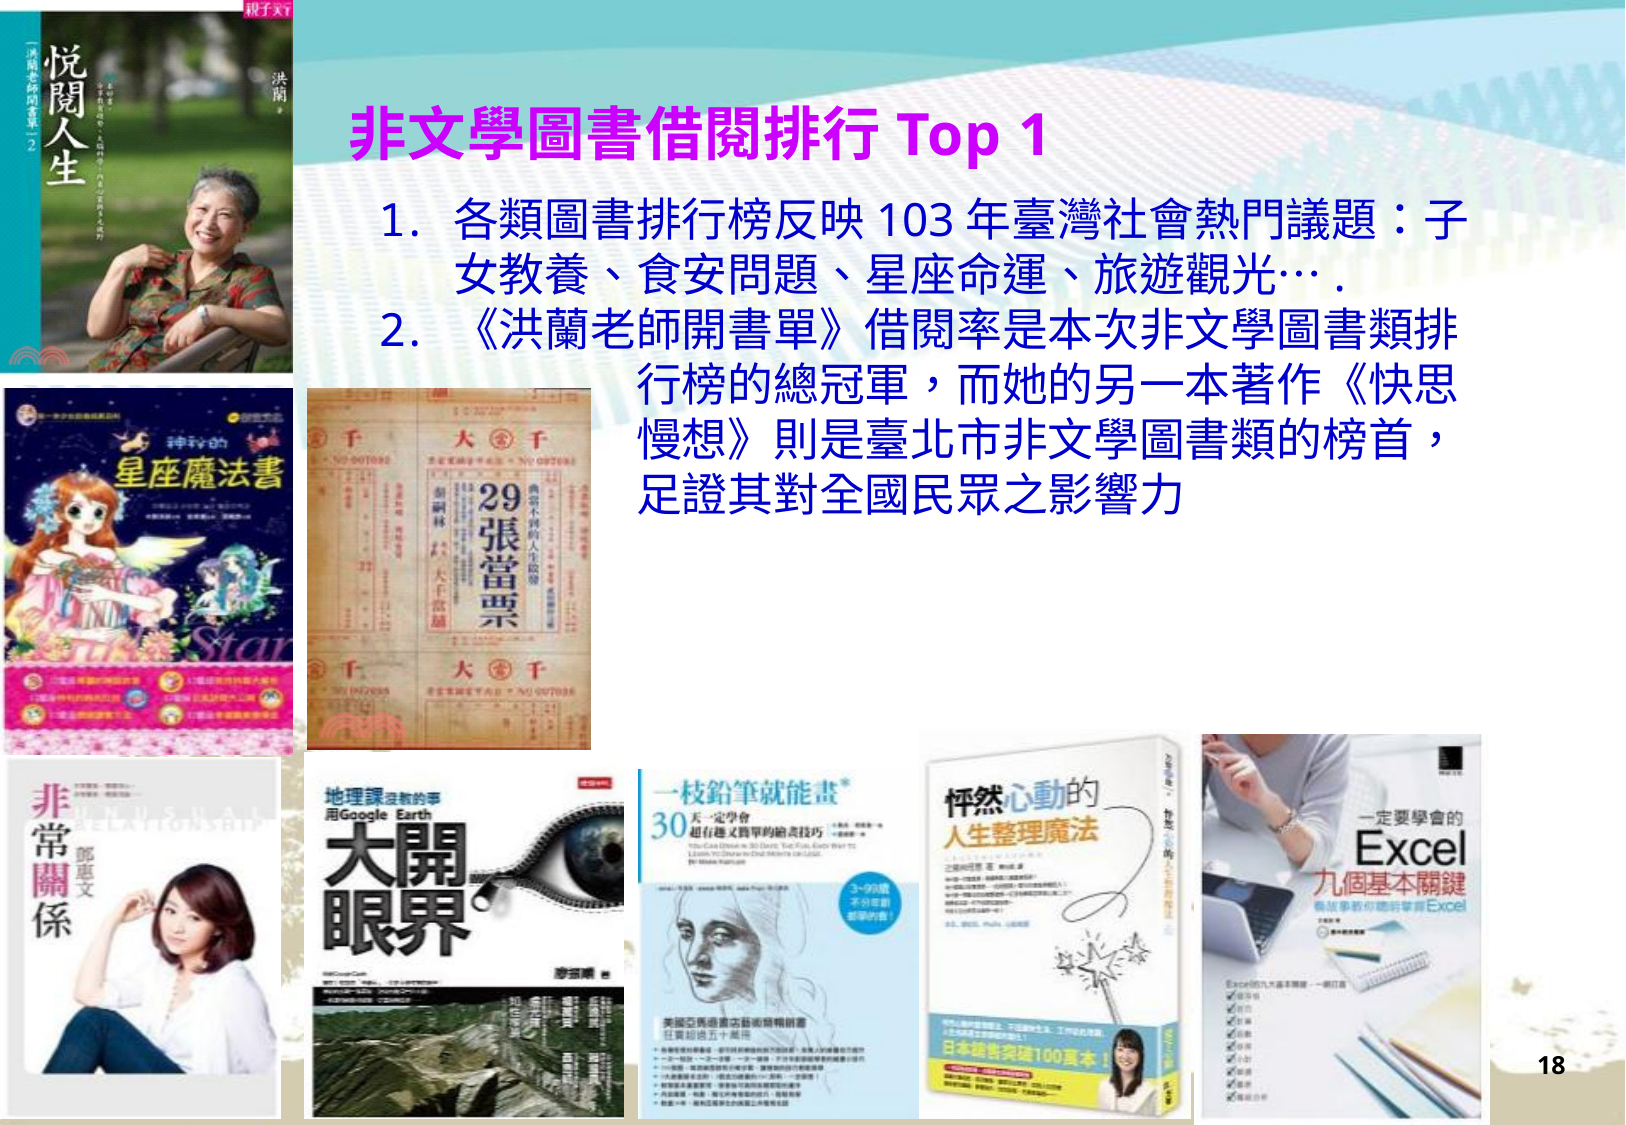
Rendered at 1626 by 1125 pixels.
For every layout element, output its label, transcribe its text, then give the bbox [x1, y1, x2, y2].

picture [0, 0, 1625, 1125]
text_box 非文學圖書借閱排行Top 1 [333, 90, 1067, 176]
text_box 各類圖書排行榜反映103年臺灣社會熱門議題：子女教養、食安問題、星座命運、旅遊觀光…. 《洪蘭老師開書單》借閱率是本次非文學圖書類排 行榜的總冠軍，而她的另一本著作《快思 慢想》則是臺北市非文學圖書類的榜首， 足證其對全國民眾之影響力 [363, 208, 1522, 504]
